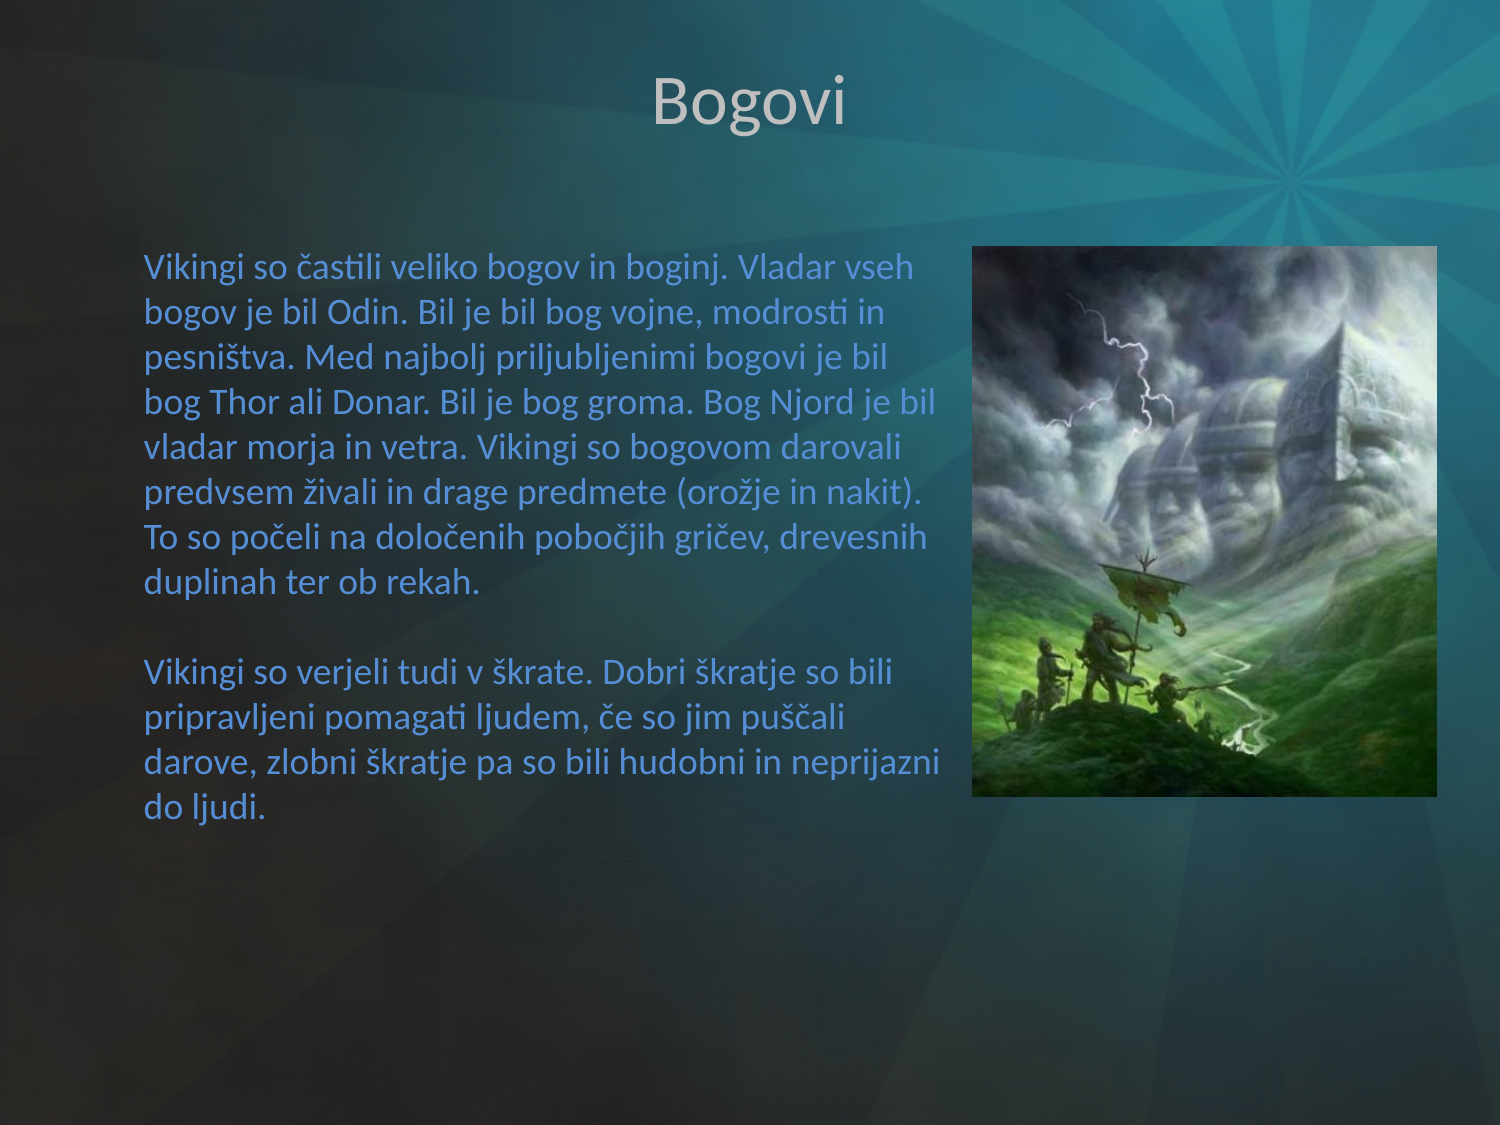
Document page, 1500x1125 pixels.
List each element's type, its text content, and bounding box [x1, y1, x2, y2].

text_box Vikingi so častili veliko bogov in boginj. Vladar vseh bogov je bil Odin. Bil je bil bog vojne, modrosti in pesništva. Med najbolj priljubljenimi bogovi je bil bog Thor ali Donar. Bil je bog groma. Bog Njord je bil vladar morja in vetra. Vikingi so bogovom darovali predvsem živali in drage predmete (orožje in nakit). To so počeli na določenih pobočjih gričev, drevesnih duplinah ter ob rekah. Vikingi so verjeli tudi v škrate. Dobri škratje so bili pripravljeni pomagati ljudem, če so jim puščali darove, zlobni škratje pa so bili hudobni in neprijazni do ljudi. [128, 234, 961, 835]
title Bogovi [75, 45, 1425, 233]
picture [0, 0, 1500, 1125]
